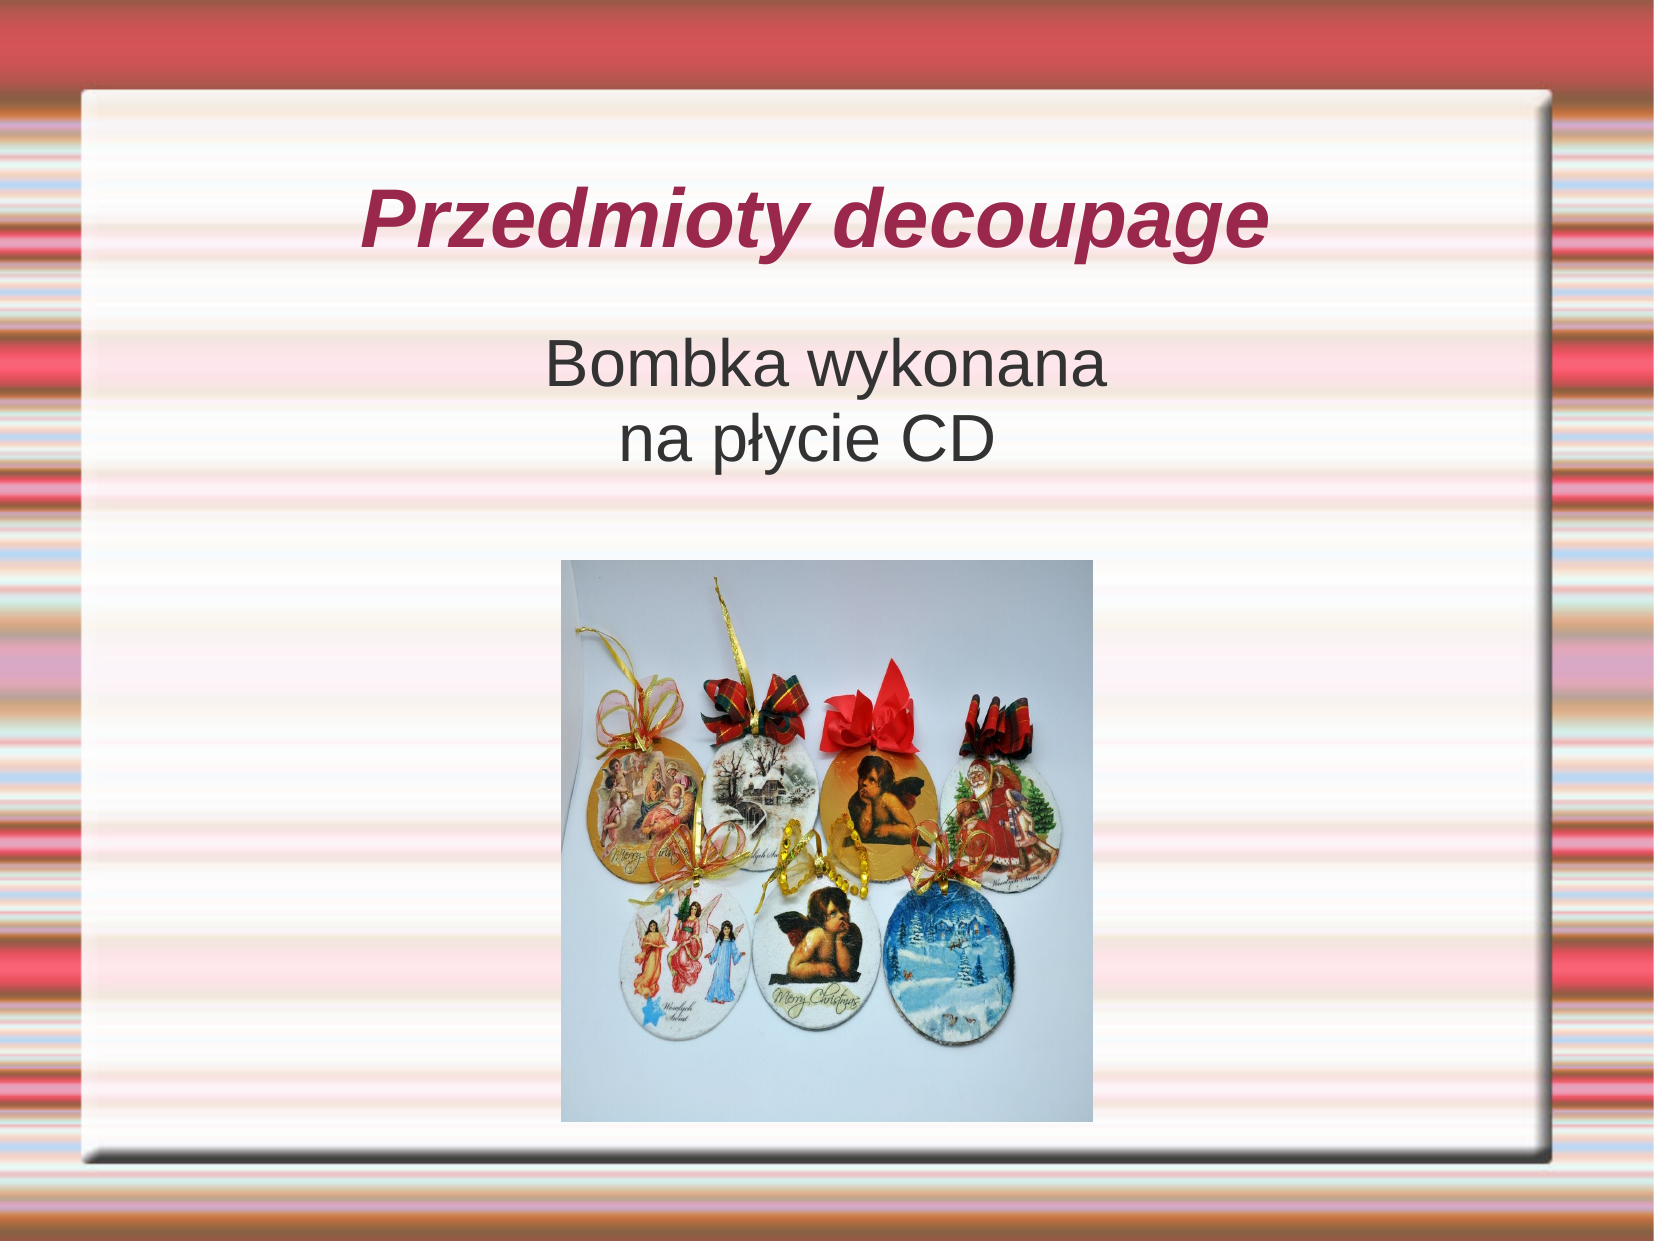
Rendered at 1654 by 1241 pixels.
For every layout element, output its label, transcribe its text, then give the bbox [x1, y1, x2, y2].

picture [0, 0, 1654, 1241]
list Bombka wykonana na płycie CD [448, 325, 1123, 1093]
title Przedmioty decoupage [121, 122, 1534, 315]
